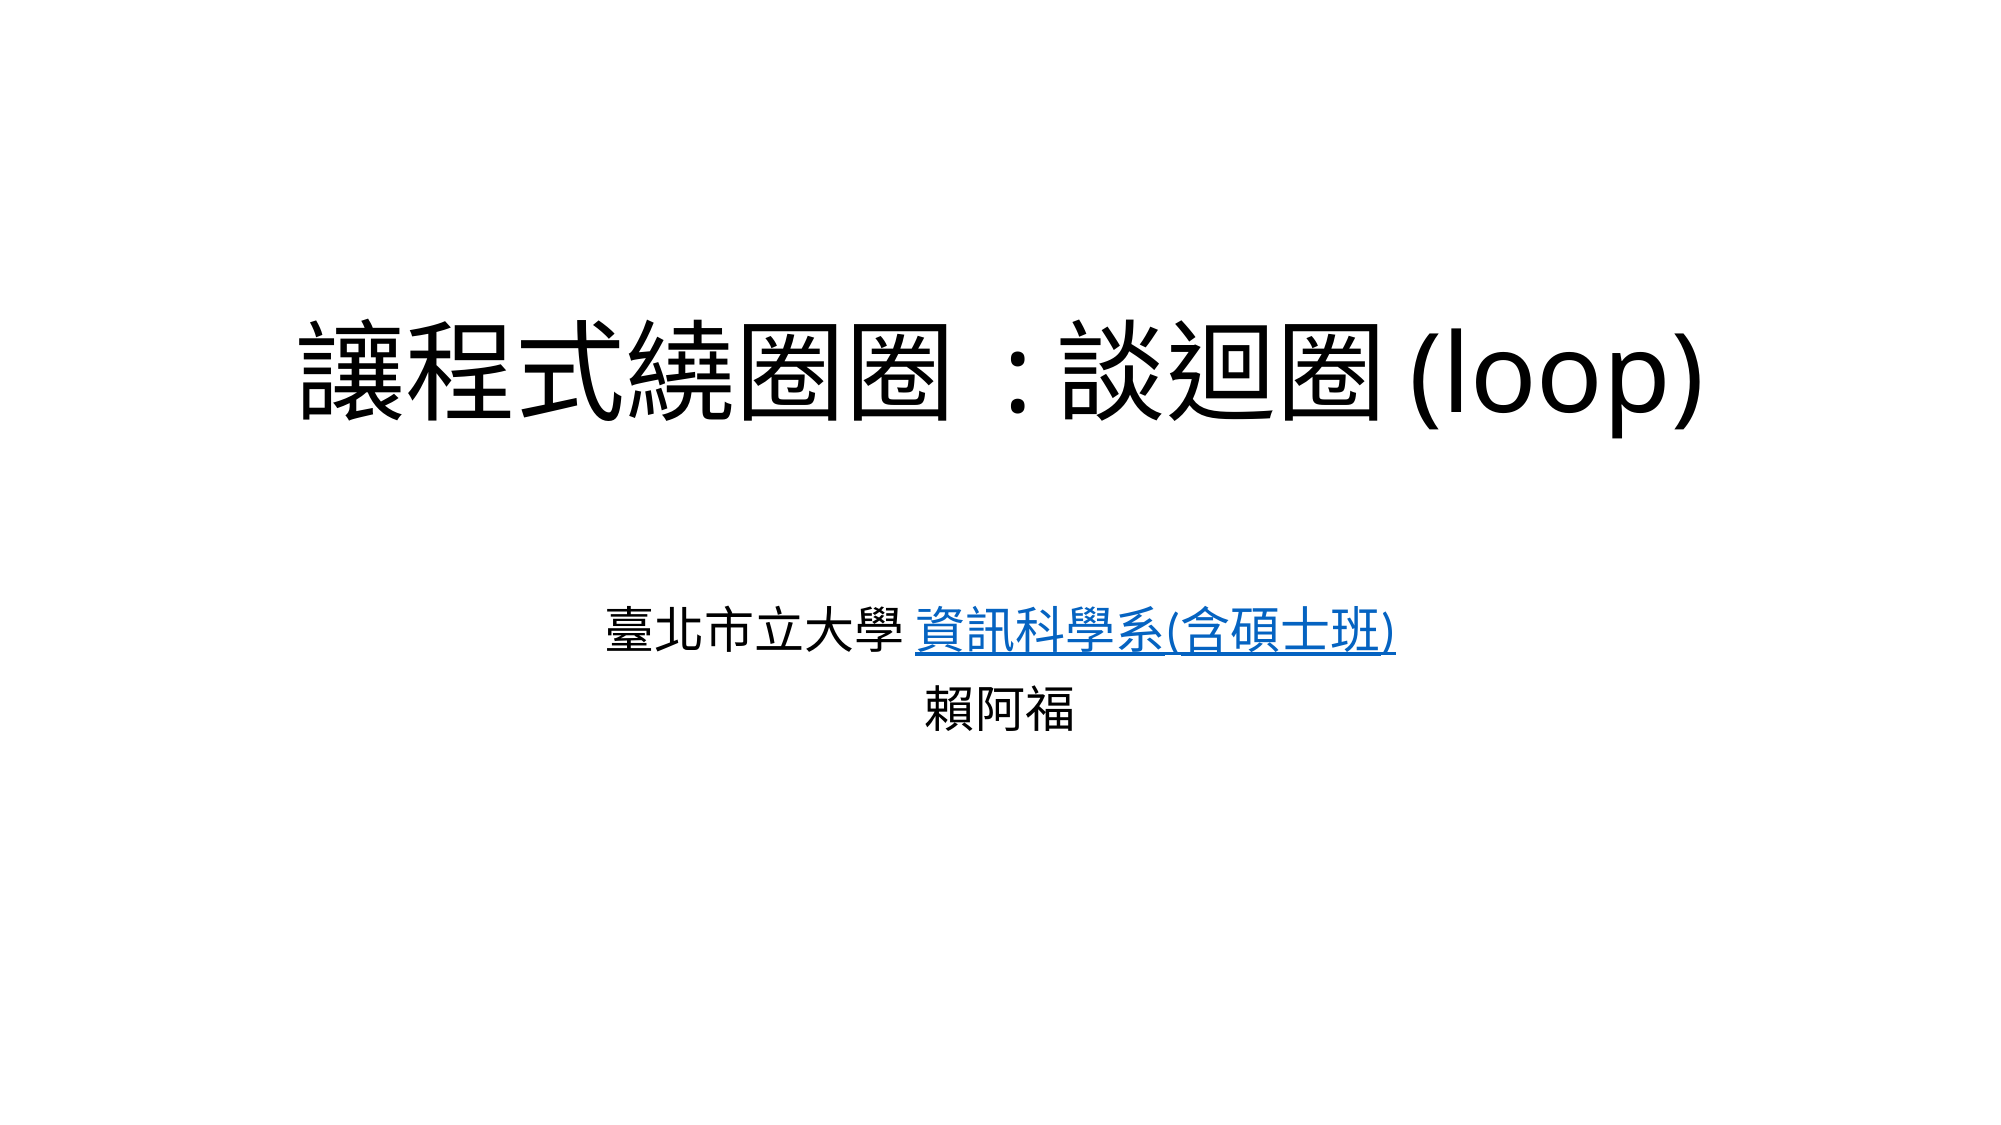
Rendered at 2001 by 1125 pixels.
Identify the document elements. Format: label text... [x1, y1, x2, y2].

title 讓程式繞圈圈 :談迴圈(loop) [249, 184, 1750, 576]
subtitle 臺北市立大學 資訊科學系(含碩士班) 賴阿福 [249, 590, 1750, 863]
